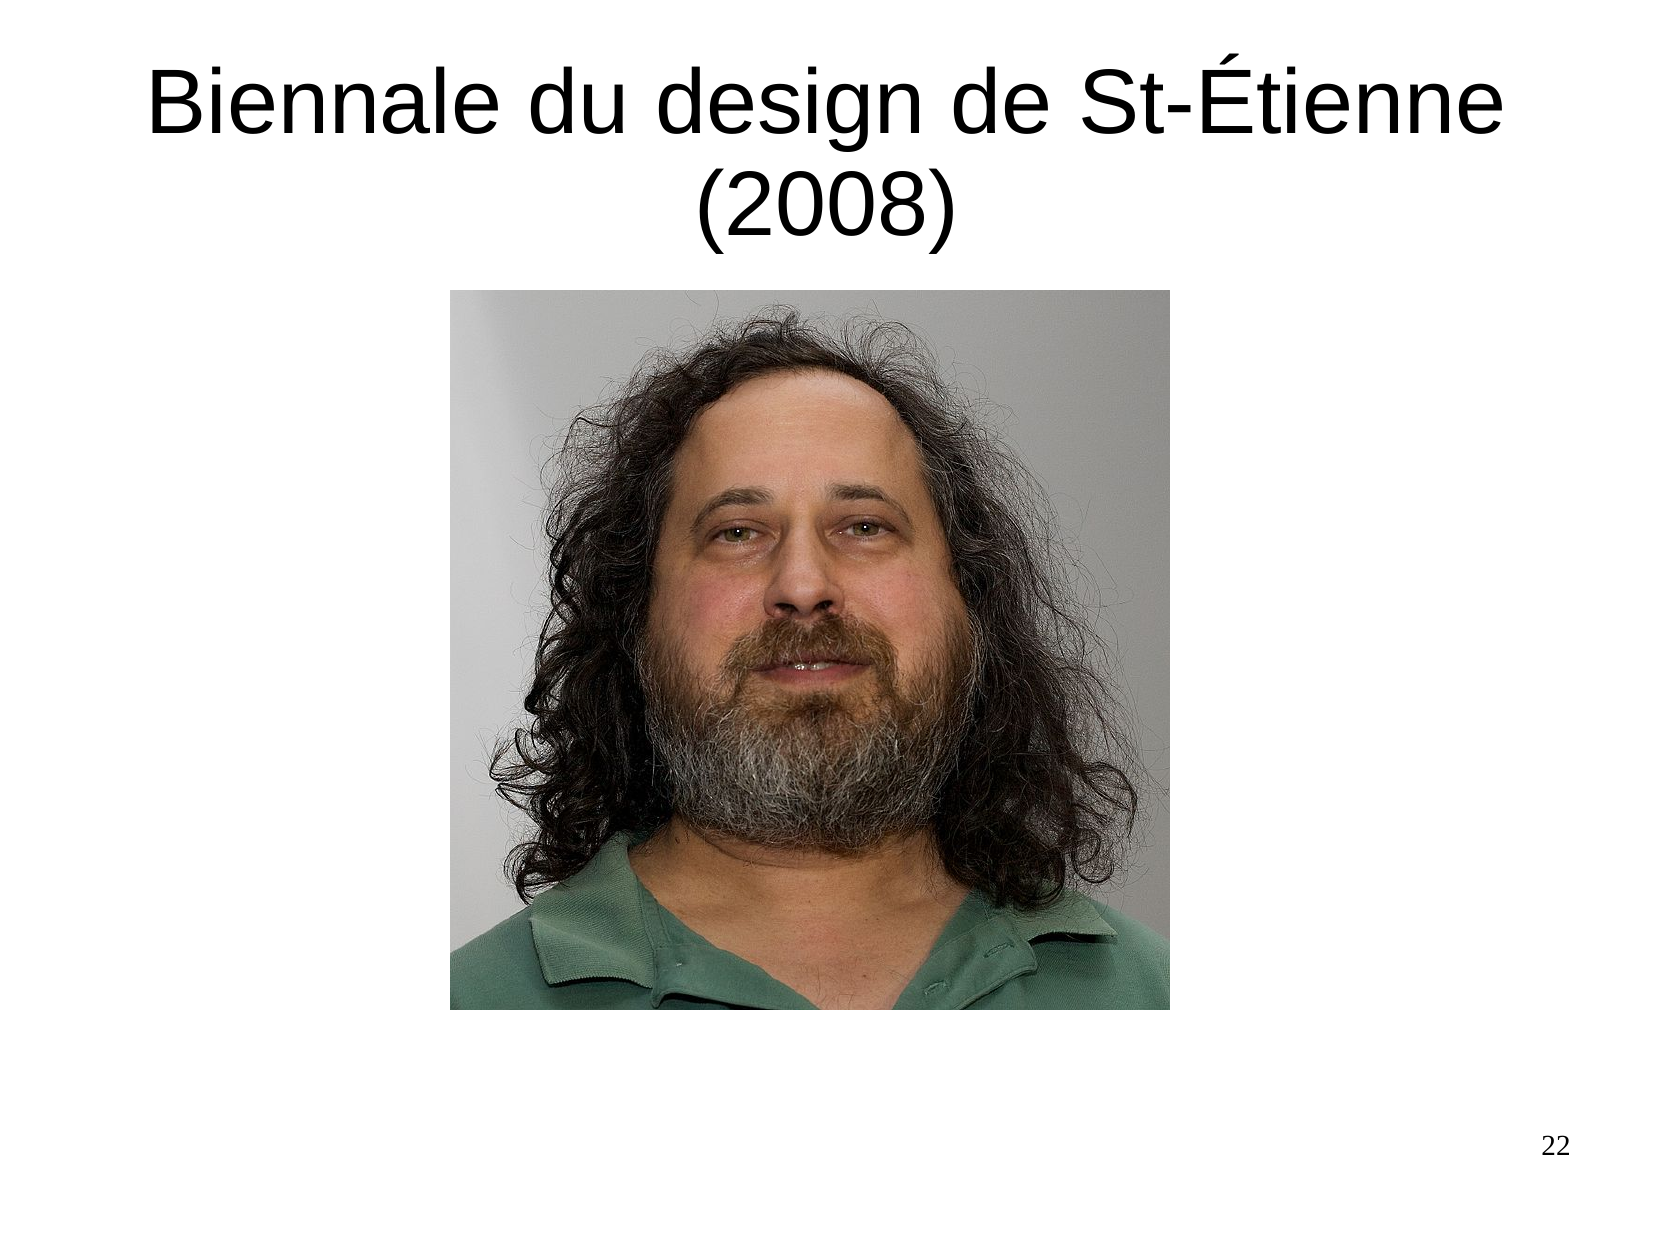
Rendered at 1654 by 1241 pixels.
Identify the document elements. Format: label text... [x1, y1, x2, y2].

picture [450, 290, 1170, 1010]
title Biennale du design de St-Étienne (2008) [82, 49, 1571, 257]
